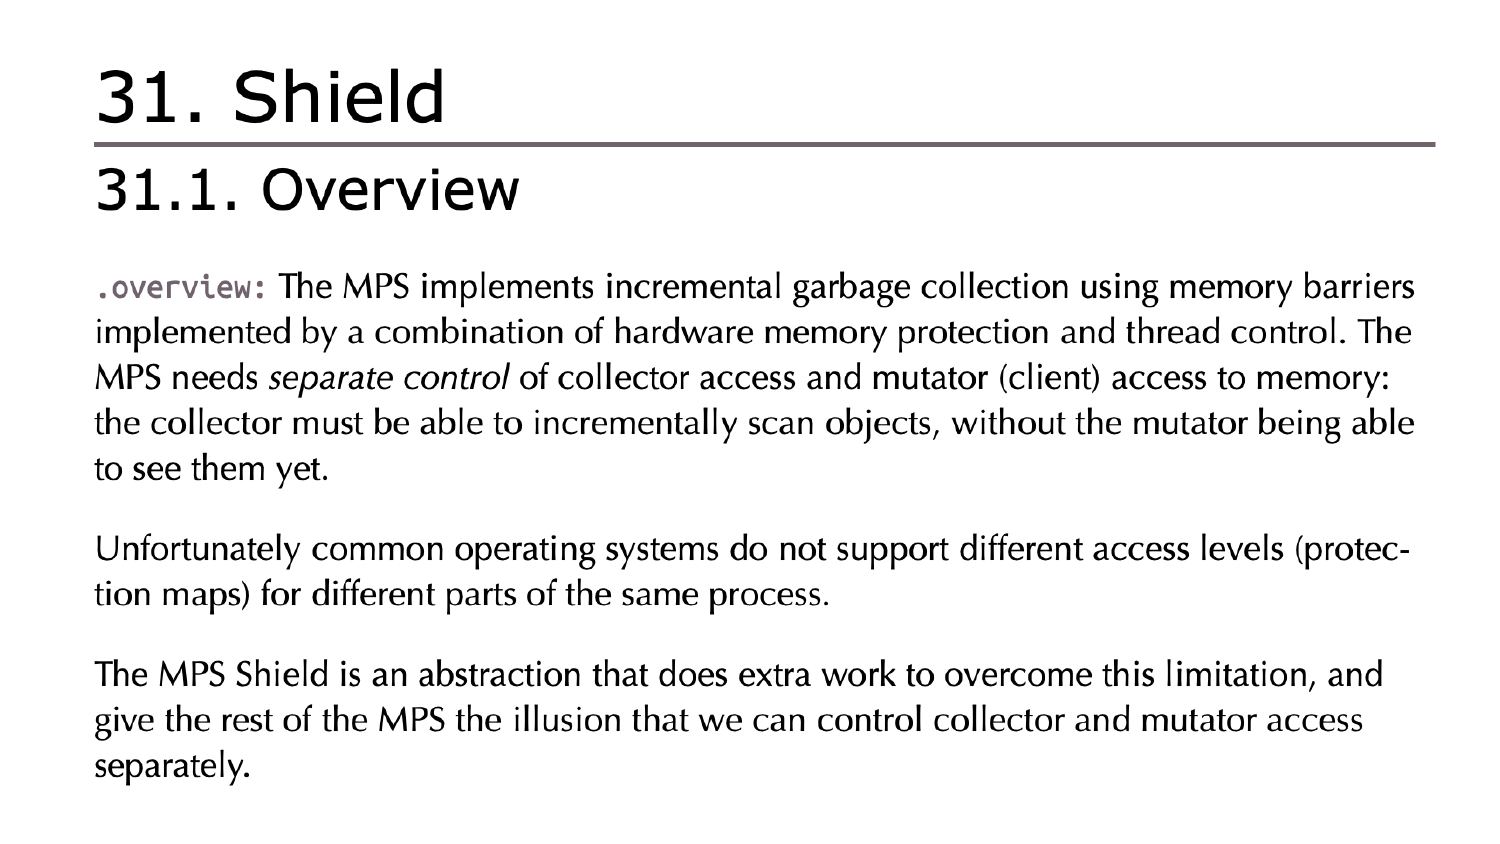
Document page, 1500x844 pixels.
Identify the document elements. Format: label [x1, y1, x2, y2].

picture [64, 24, 1436, 819]
